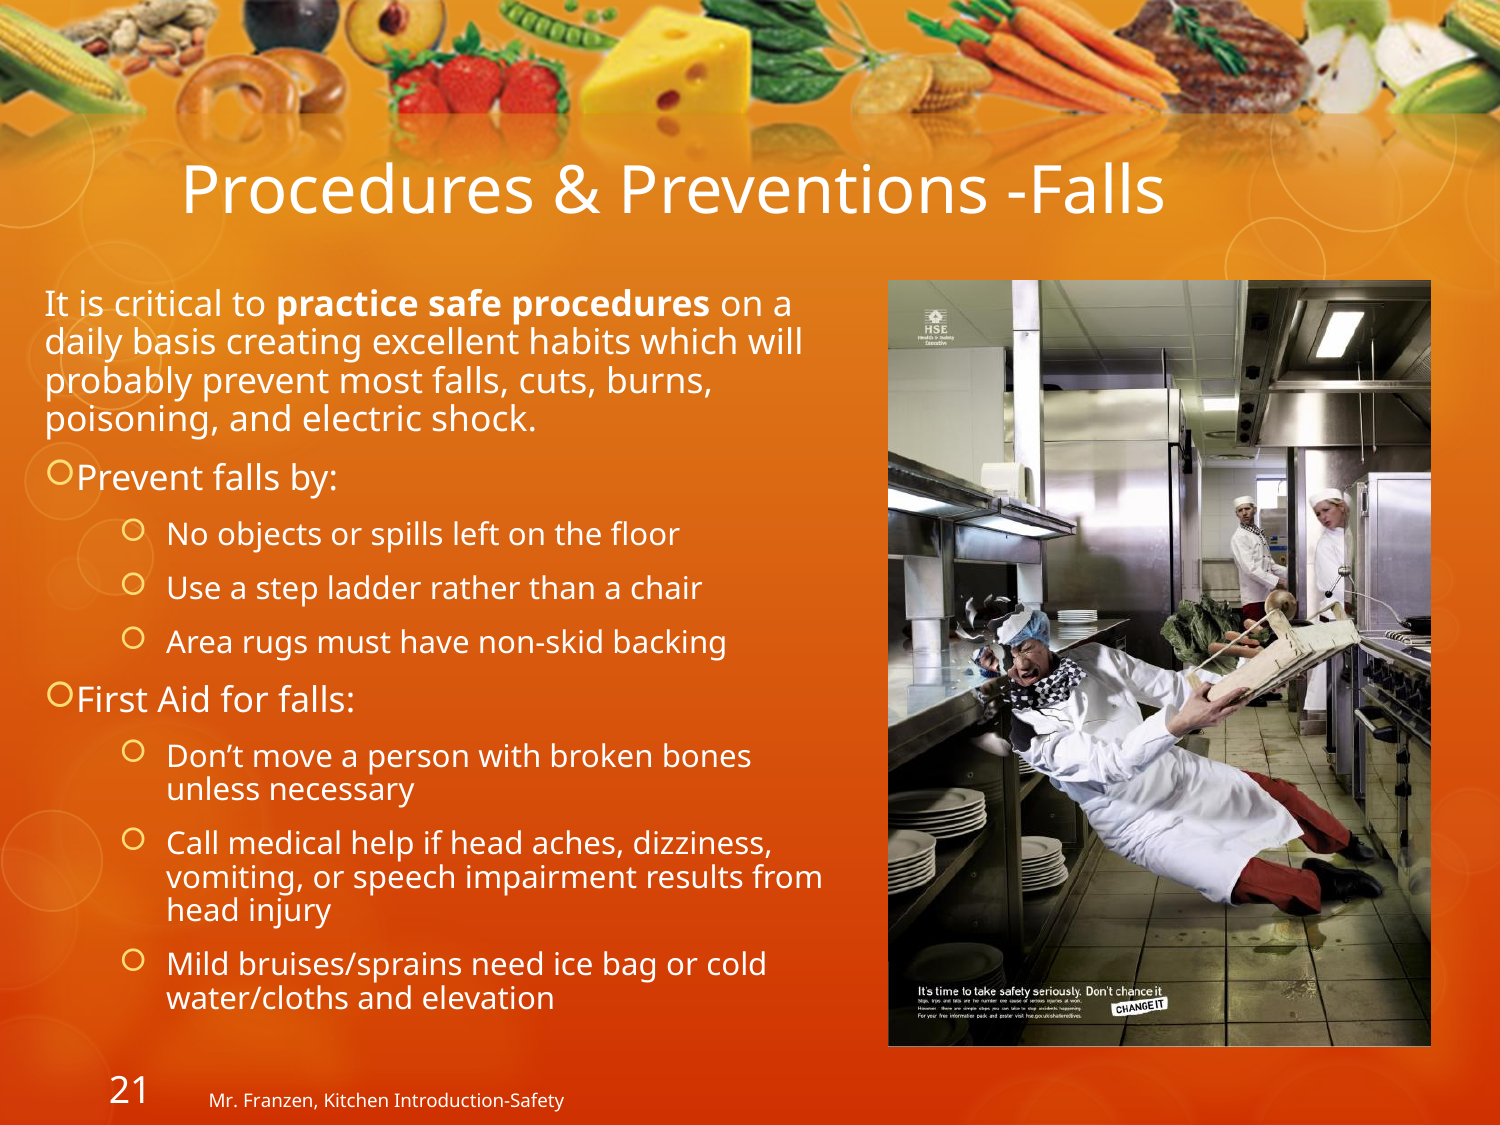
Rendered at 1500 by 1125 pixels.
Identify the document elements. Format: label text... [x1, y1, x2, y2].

text_box Mr. Franzen, Kitchen Introduction-Safety [194, 1058, 1057, 1119]
picture [0, 0, 1500, 1125]
list It is critical to practice safe procedures on a daily basis creating excellent habits which will probably prevent most falls, cuts, burns, poisoning, and electric shock. Prevent falls by: No objects or spills left on the floor Use a step ladder rather than a chair Area rugs must have non-skid backing First Aid for falls: Don’t move a person with broken bones unless necessary Call medical help if head aches, dizziness, vomiting, or speech impairment results from head injury Mild bruises/sprains need ice bag or cold water/cloths and elevation [29, 255, 869, 1047]
text_box <number> [93, 1058, 194, 1119]
title Procedures & Preventions -Falls [165, 110, 1335, 263]
